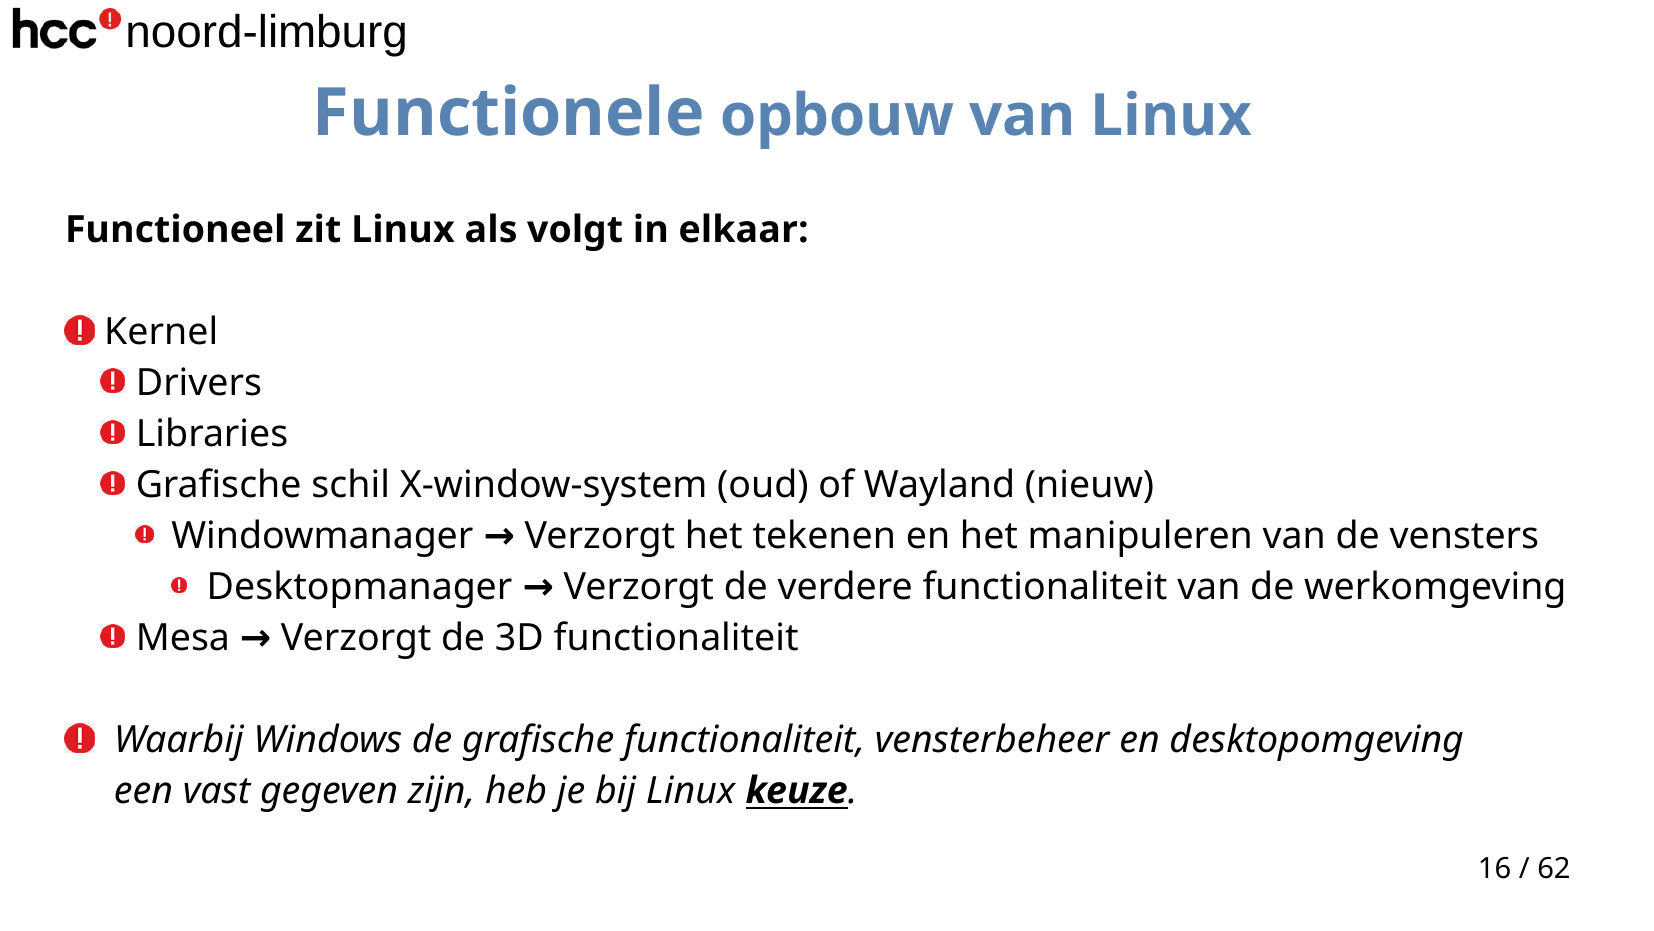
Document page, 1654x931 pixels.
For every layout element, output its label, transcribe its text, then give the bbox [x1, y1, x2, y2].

title Functionele opbouw van Linux [277, 63, 1288, 155]
picture [11, 6, 122, 50]
subtitle Functioneel zit Linux als volgt in elkaar: Kernel Drivers Libraries Grafische schil X-window-system (oud) of Wayland (nieuw) Windowmanager → Verzorgt het tekenen en het manipuleren van de vensters Desktopmanager → Verzorgt de verdere functionaliteit van de werkomgeving Mesa → Verzorgt de 3D functionaliteit Waarbij Windows de grafische functionaliteit, vensterbeheer en desktopomgeving een vast gegeven zijn, heb je bij Linux keuze. [64, 202, 1636, 815]
